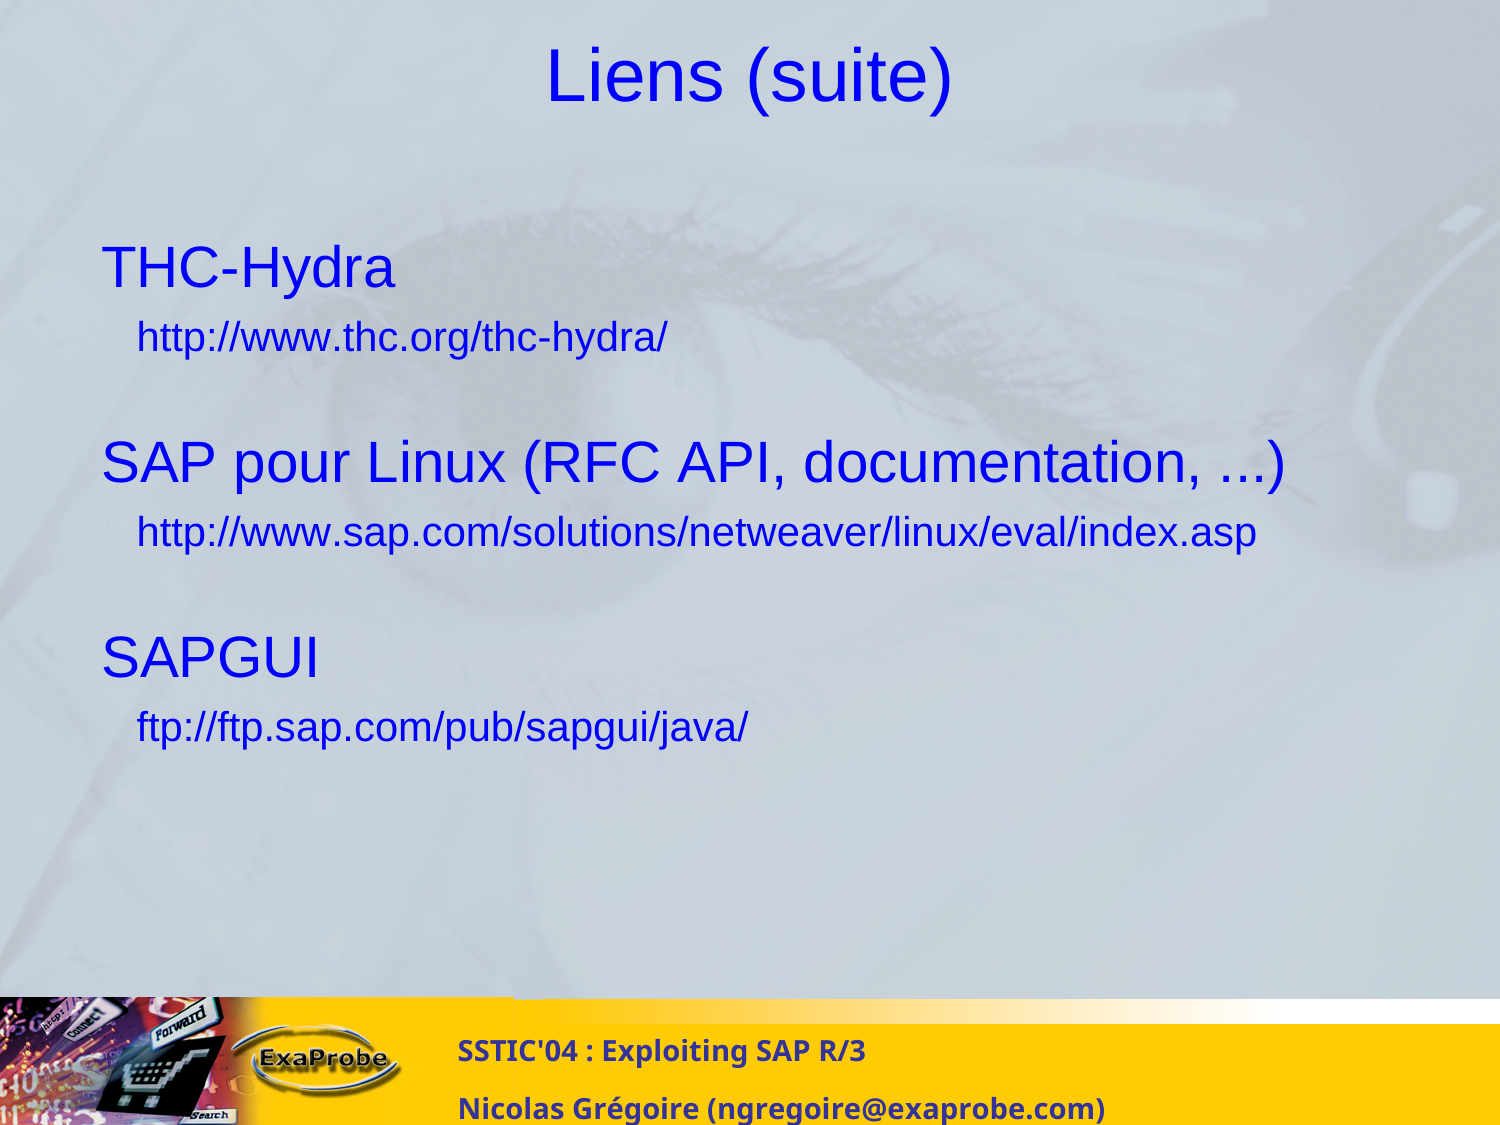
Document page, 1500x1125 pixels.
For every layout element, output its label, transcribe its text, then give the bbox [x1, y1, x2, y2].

title Liens (suite) [0, 0, 1500, 152]
list THC-Hydra http://www.thc.org/thc-hydra/ SAP pour Linux (RFC API, documentation, ...) http://www.sap.com/solutions/netweaver/linux/eval/index.asp SAPGUI ftp://ftp.sap.com/pub/sapgui/java/ [86, 232, 1437, 976]
